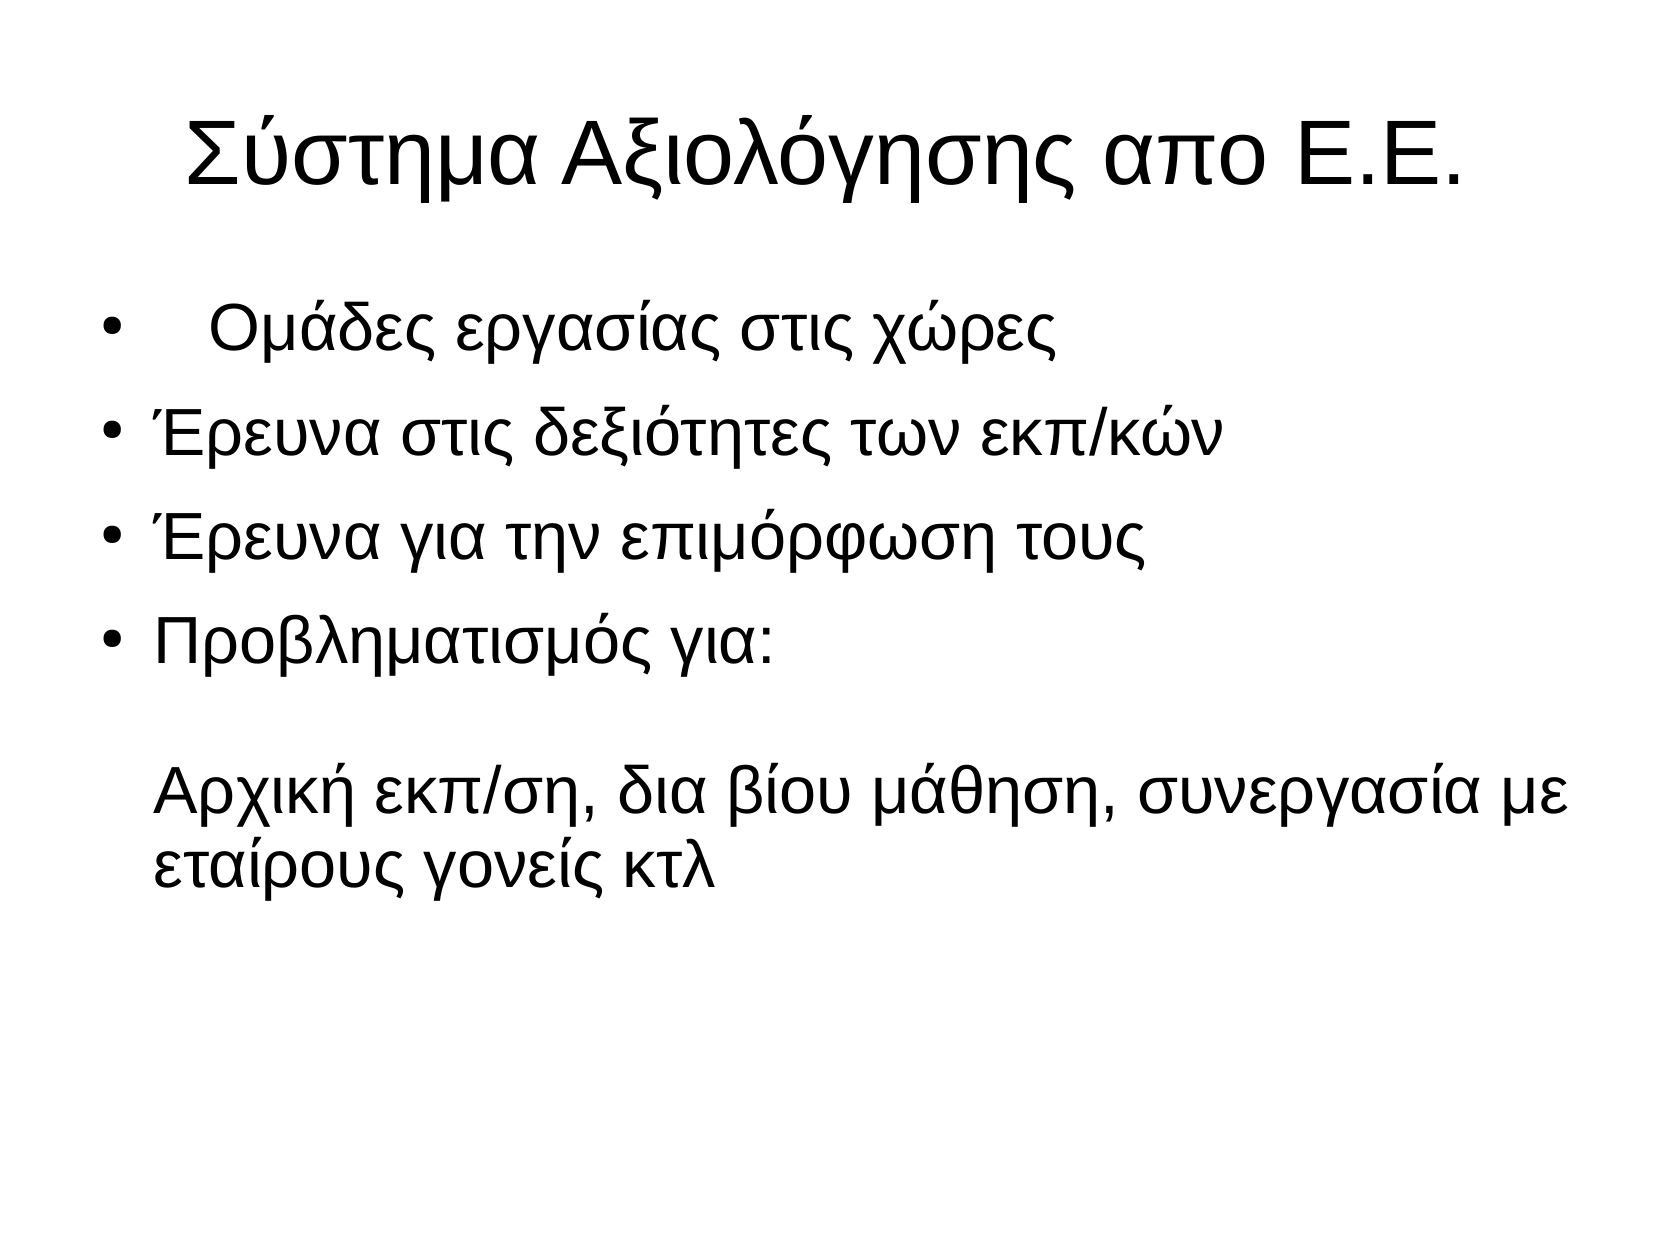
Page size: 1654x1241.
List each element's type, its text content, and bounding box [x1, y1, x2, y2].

list Ομάδες εργασίας στις χώρες Έρευνα στις δεξιότητες των εκπ/κών Έρευνα για την επιμόρφωση τους Προβληματισμός για: Αρχική εκπ/ση, δια βίου μάθηση, συνεργασία με εταίρους γονείς κτλ [82, 290, 1571, 1094]
title Σύστημα Αξιολόγησης απο Ε.Ε. [82, 56, 1571, 250]
